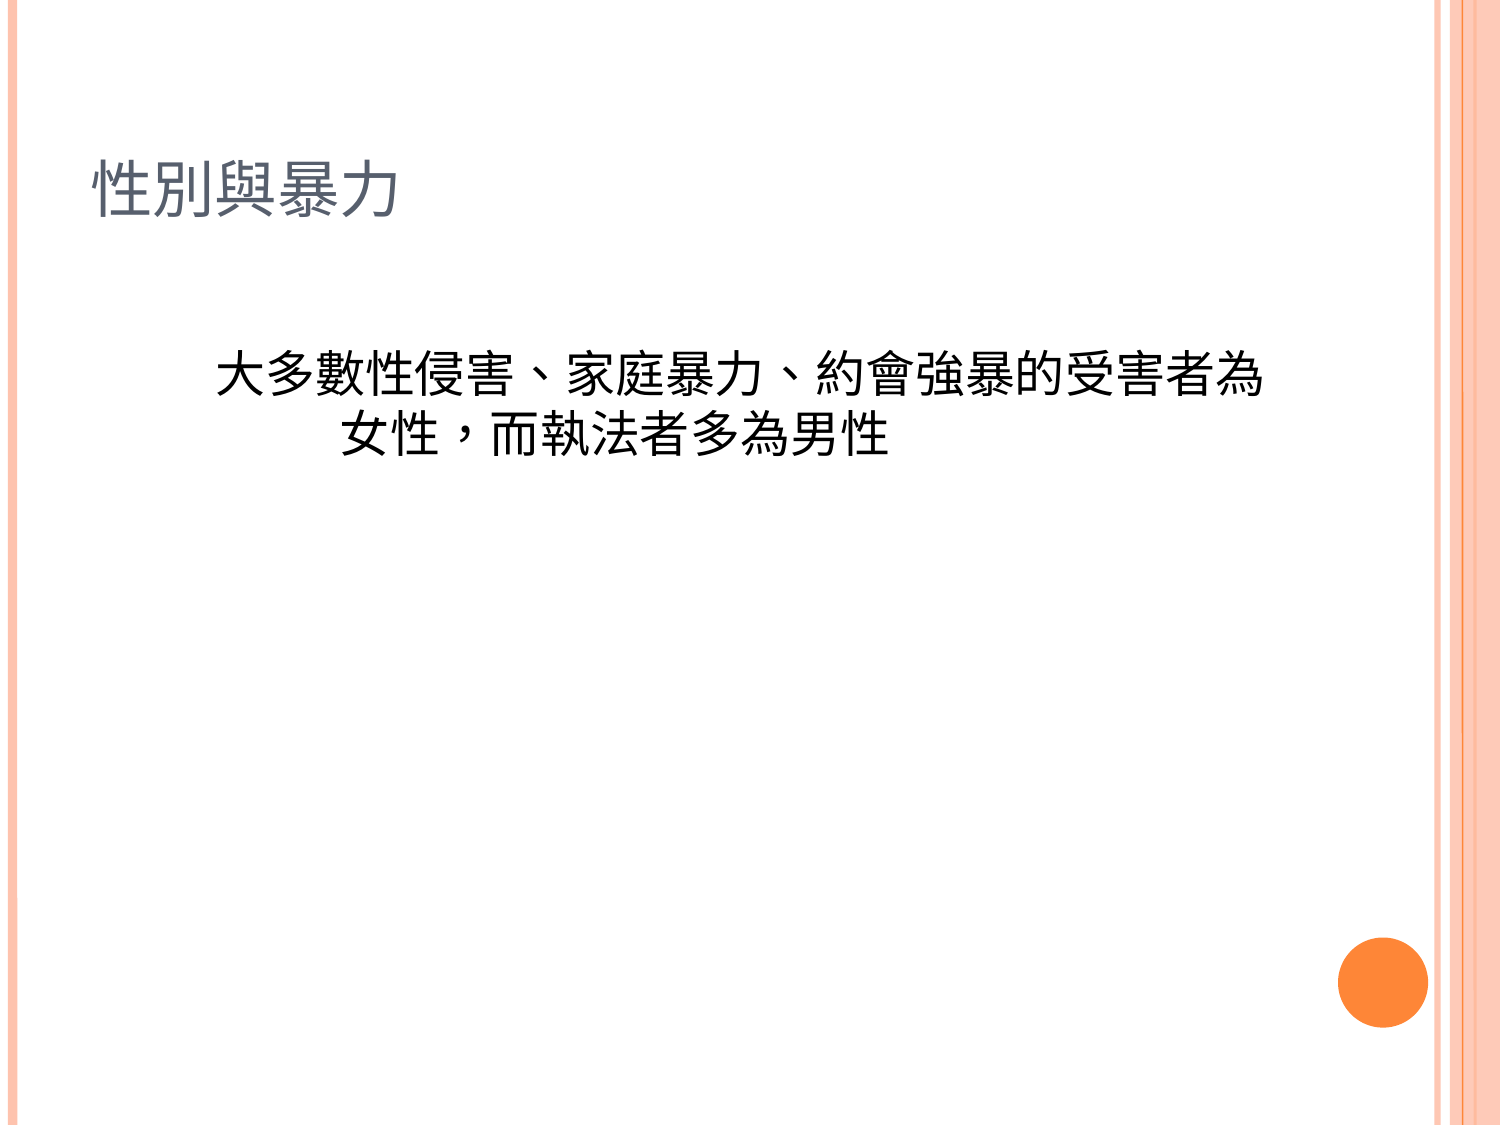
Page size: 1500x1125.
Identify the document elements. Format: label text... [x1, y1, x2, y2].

list 大多數性侵害、家庭暴力、約會強暴的受害者為女性，而執法者多為男性 [75, 262, 1300, 1062]
title 性別與暴力 [75, 45, 1300, 233]
